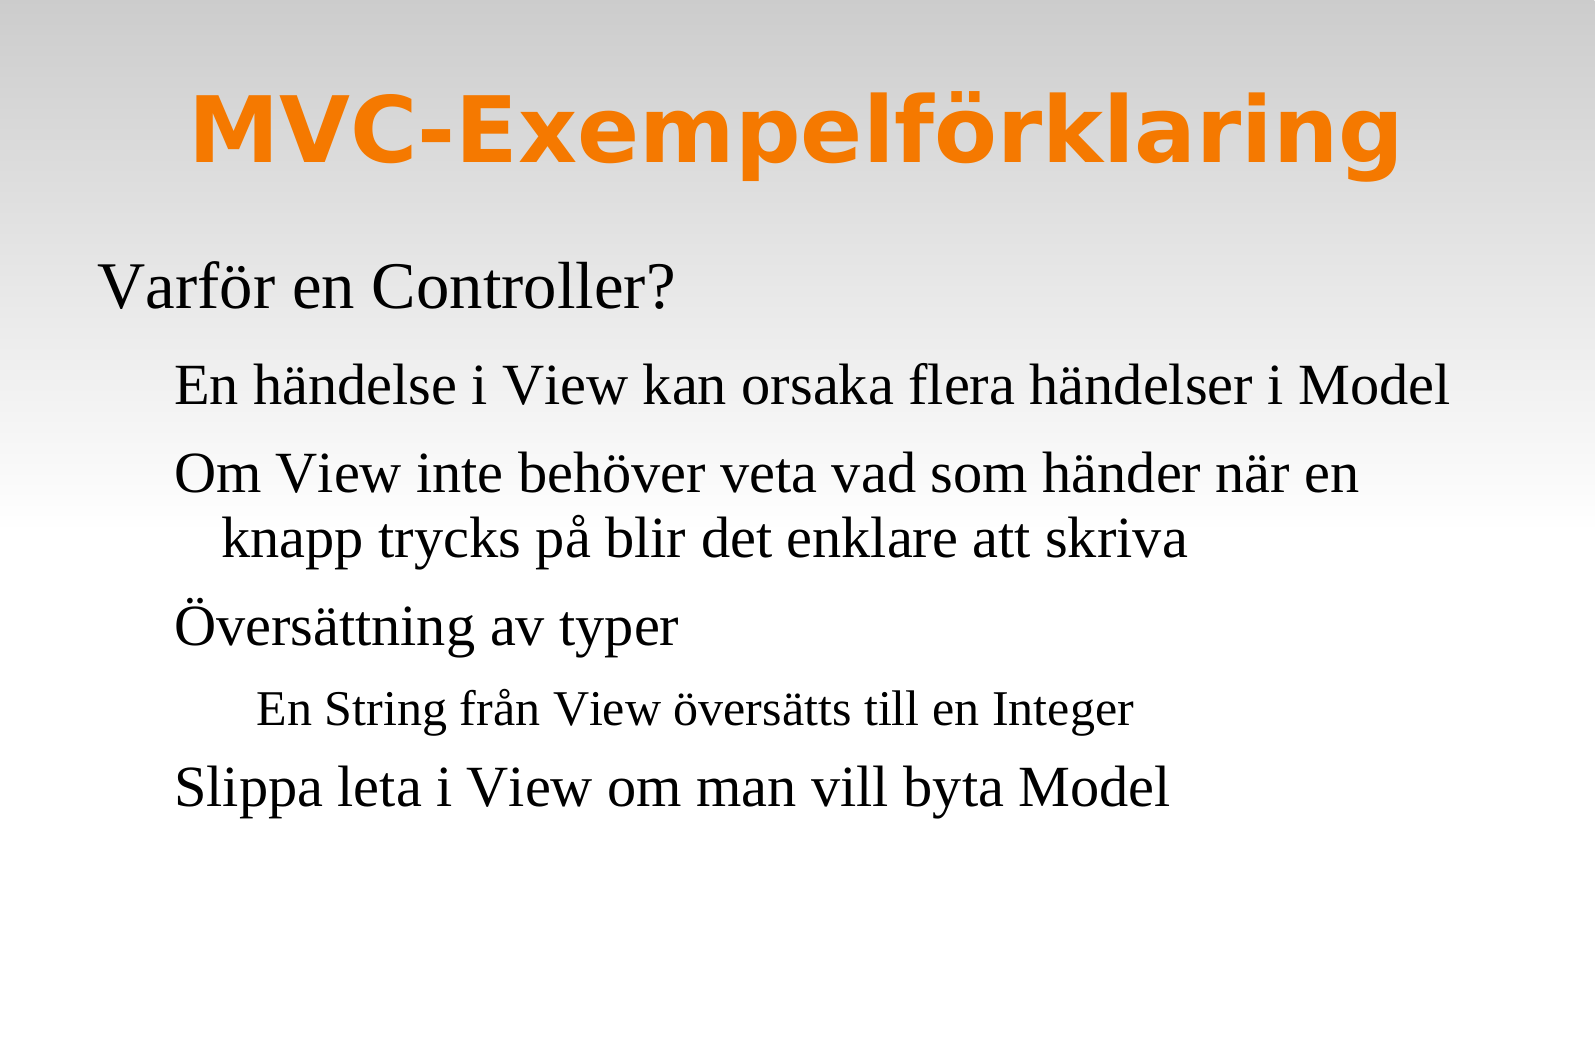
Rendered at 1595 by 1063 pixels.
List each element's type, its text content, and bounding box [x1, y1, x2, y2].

title MVC-Exempelförklaring [79, 49, 1515, 213]
list Varför en Controller? En händelse i View kan orsaka flera händelser i Model Om View inte behöver veta vad som händer när en knapp trycks på blir det enklare att skriva Översättning av typer En String från View översätts till en Integer Slippa leta i View om man vill byta Model [79, 248, 1515, 936]
